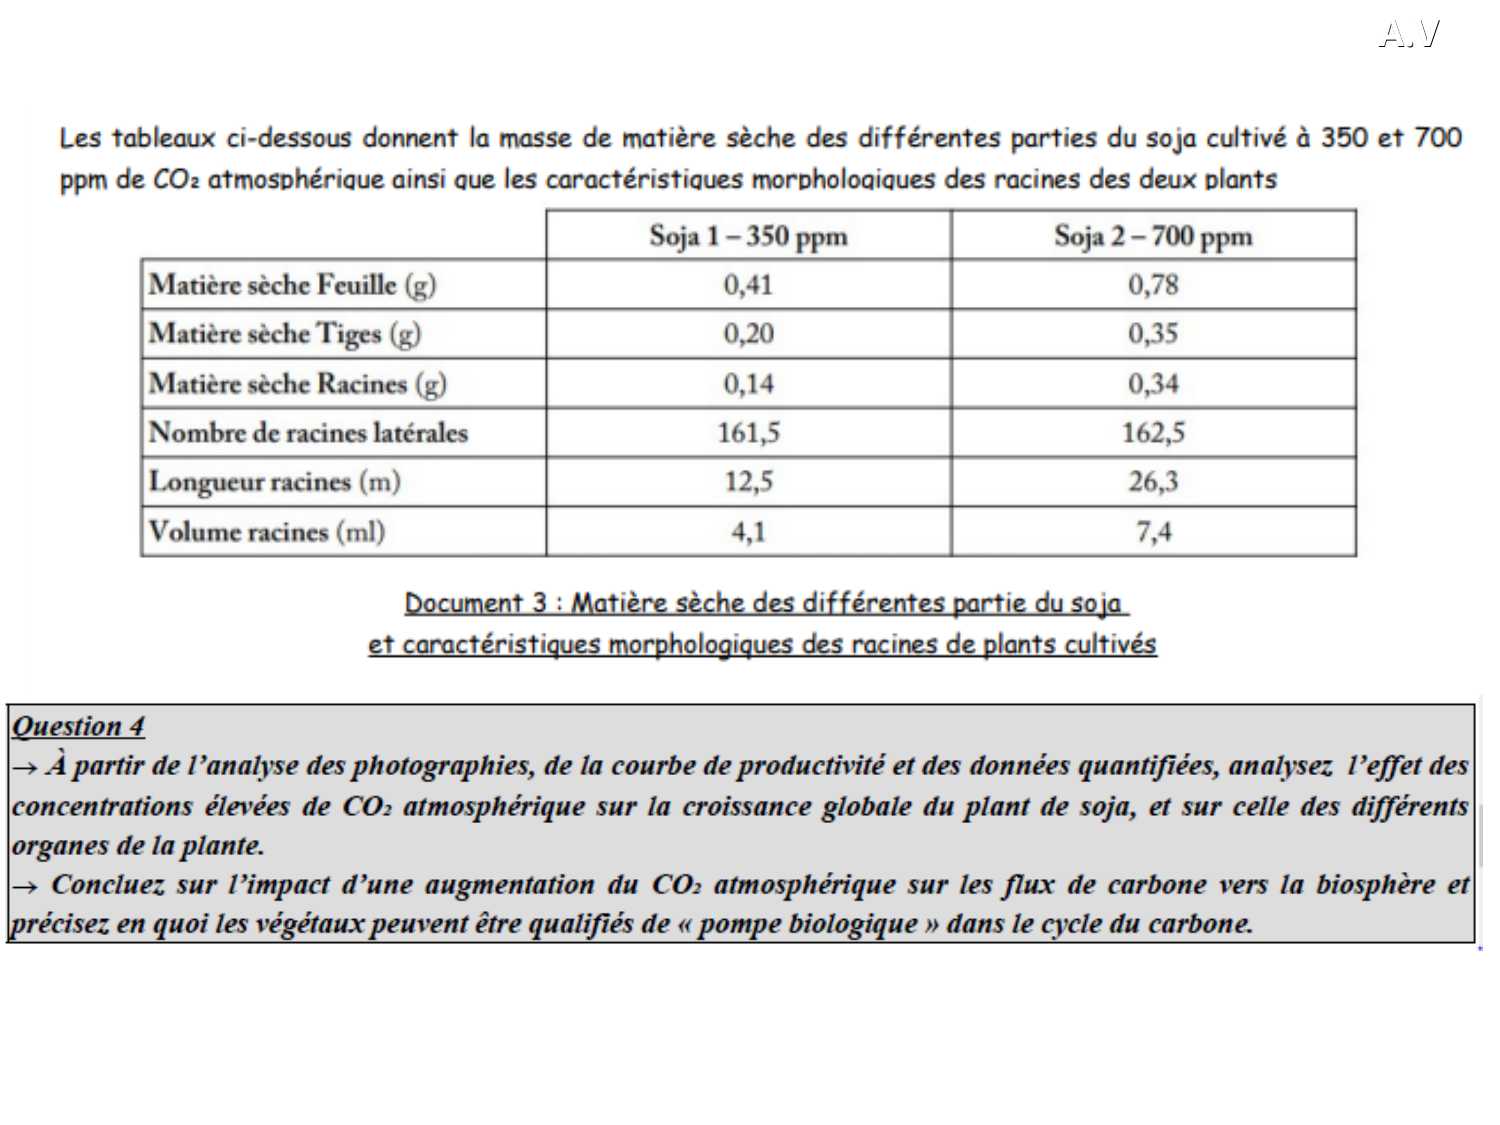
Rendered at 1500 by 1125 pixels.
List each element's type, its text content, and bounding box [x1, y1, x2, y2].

picture [0, 106, 1499, 951]
text_box A.V [1363, 1, 1488, 63]
